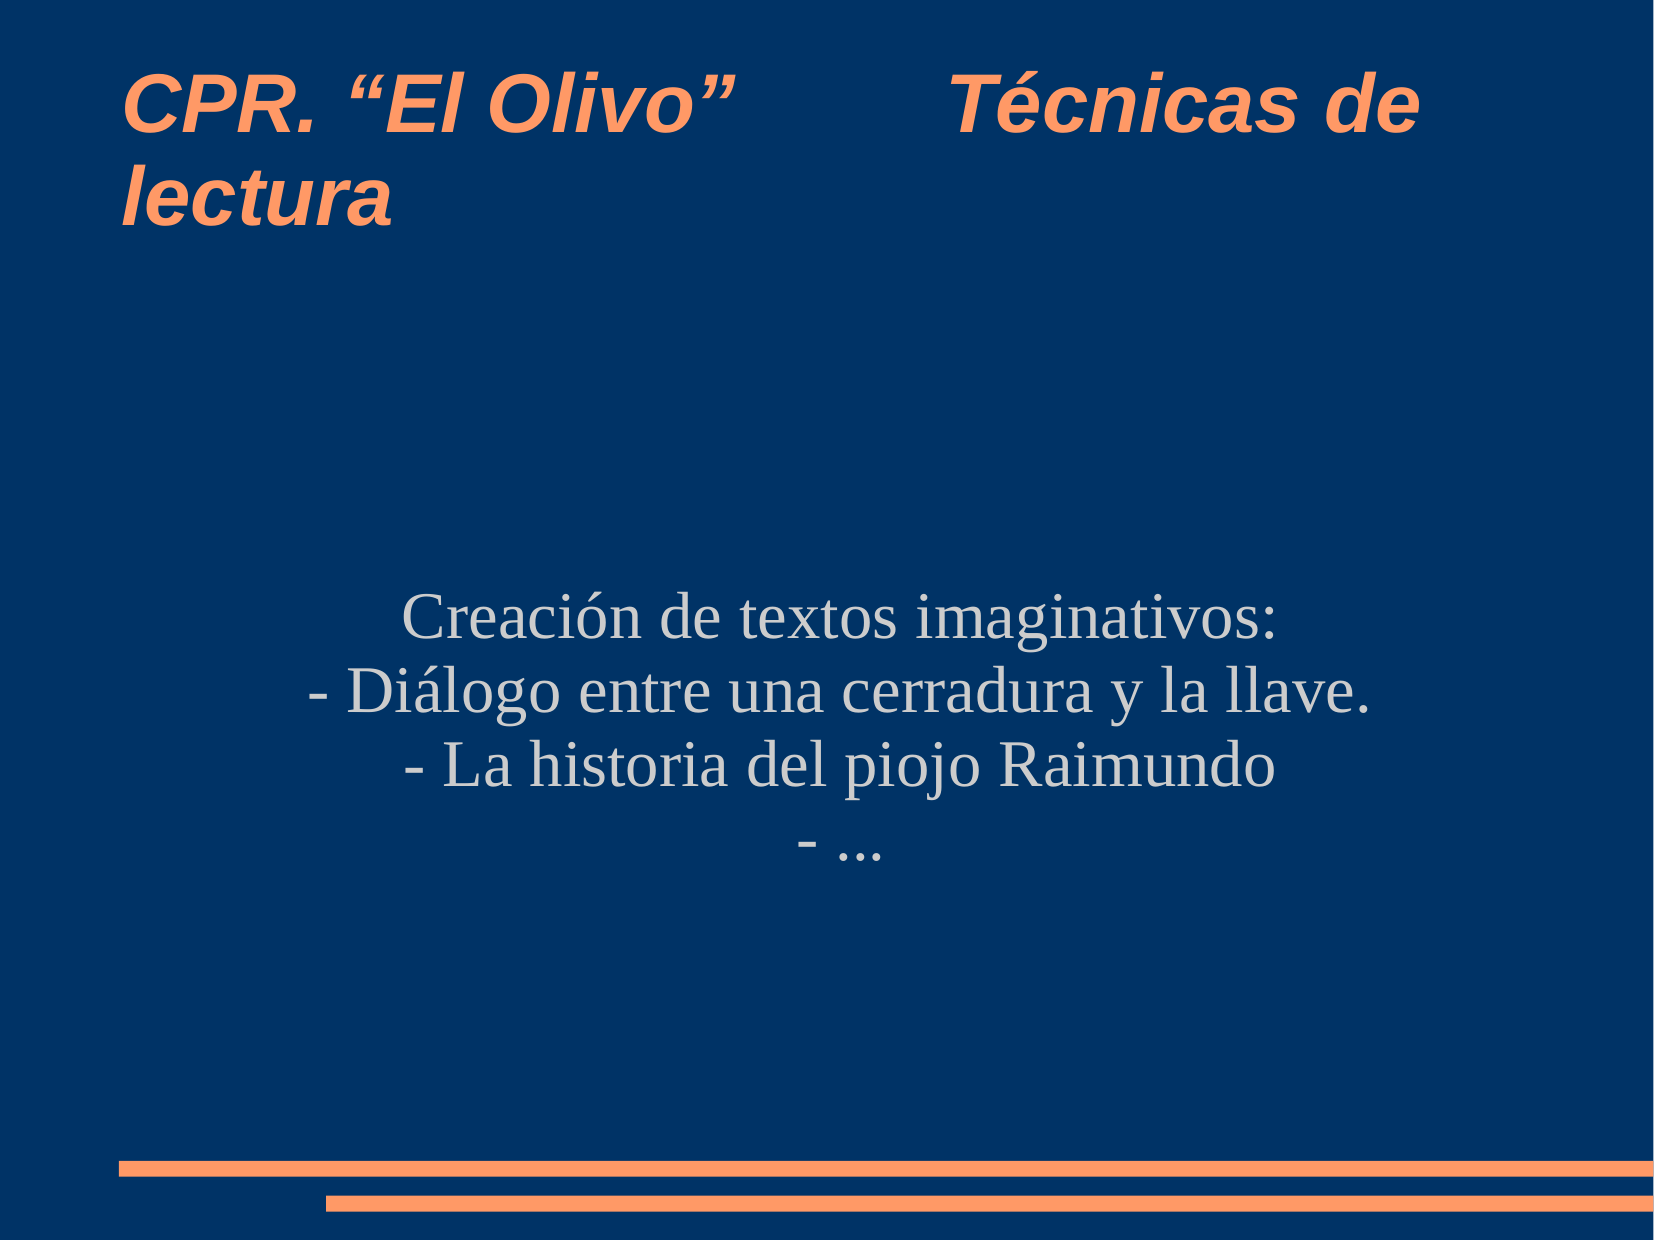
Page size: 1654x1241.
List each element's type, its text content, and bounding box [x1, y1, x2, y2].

subtitle Creación de textos imaginativos: - Diálogo entre una cerradura y la llave. - La historia del piojo Raimundo - ... [121, 322, 1561, 1132]
title CPR. “El Olivo” Técnicas de lectura [121, 46, 1534, 254]
